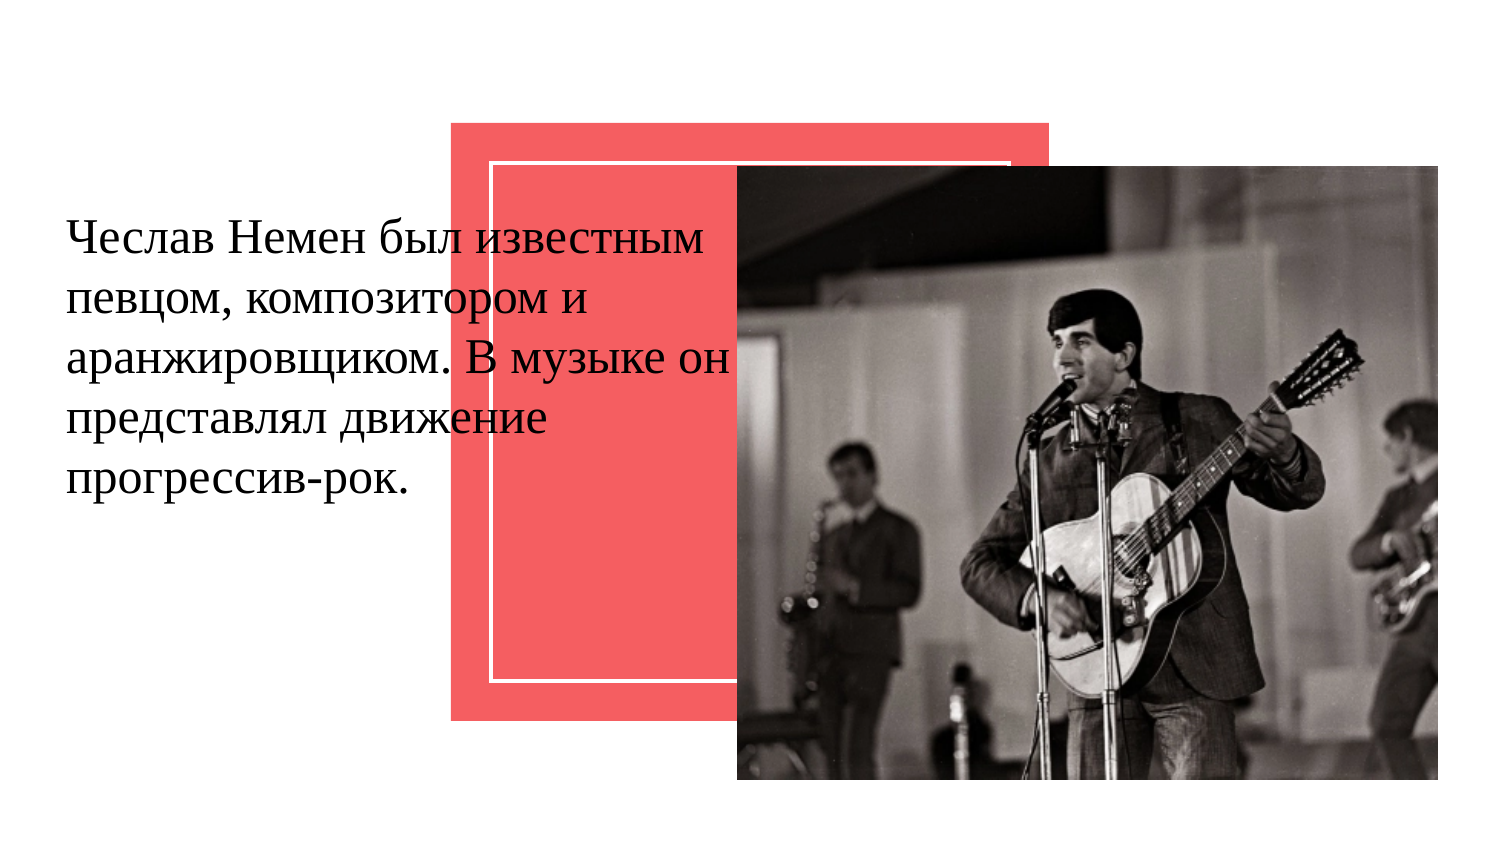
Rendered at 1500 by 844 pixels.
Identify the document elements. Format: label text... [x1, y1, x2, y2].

title [51, 64, 1449, 167]
list Чеслав Немен был известным певцом, композитором и аранжировщиком. В музыке он представлял движение прогрессив-рок. [51, 189, 737, 750]
picture [737, 166, 1438, 780]
